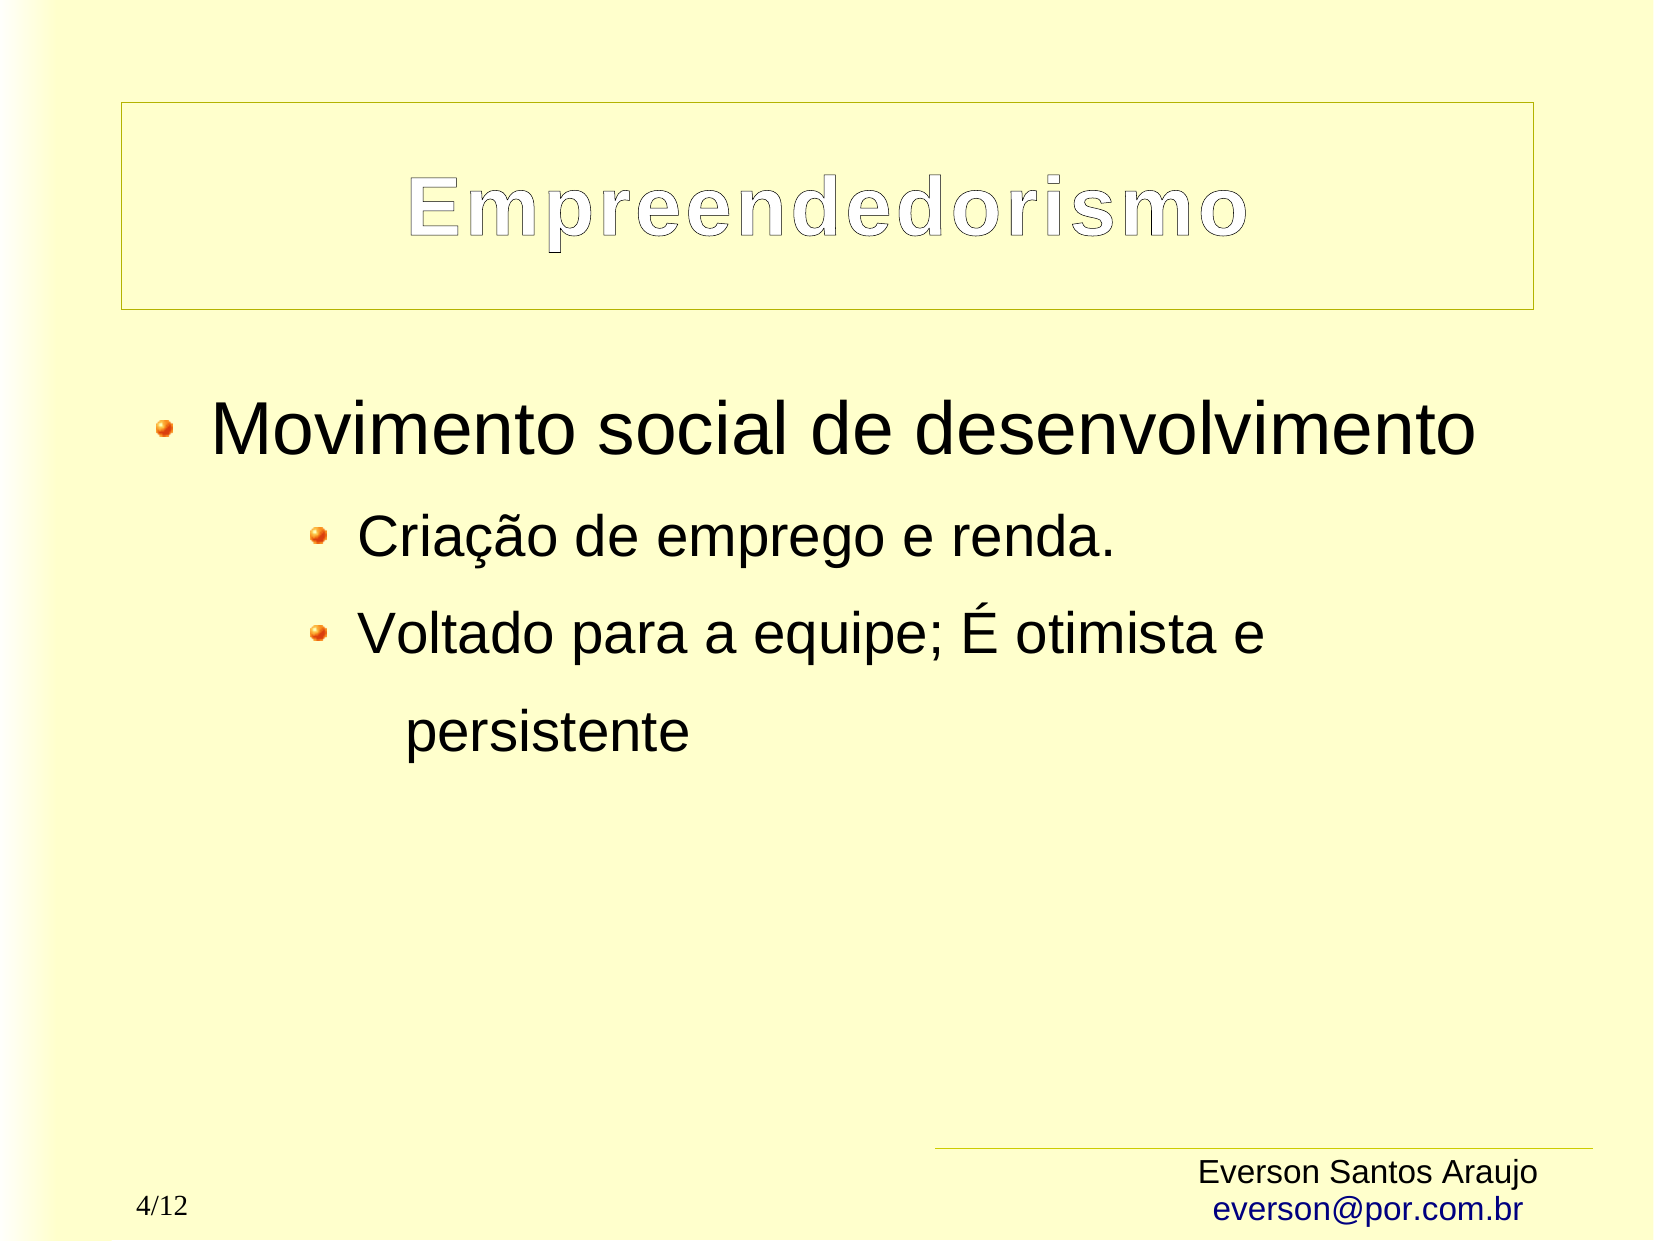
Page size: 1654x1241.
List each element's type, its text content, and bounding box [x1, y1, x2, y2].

list Movimento social de desenvolvimento Criação de emprego e renda. Voltado para a equipe; É otimista e persistente [121, 344, 1534, 1127]
title Empreendedorismo [121, 102, 1534, 311]
